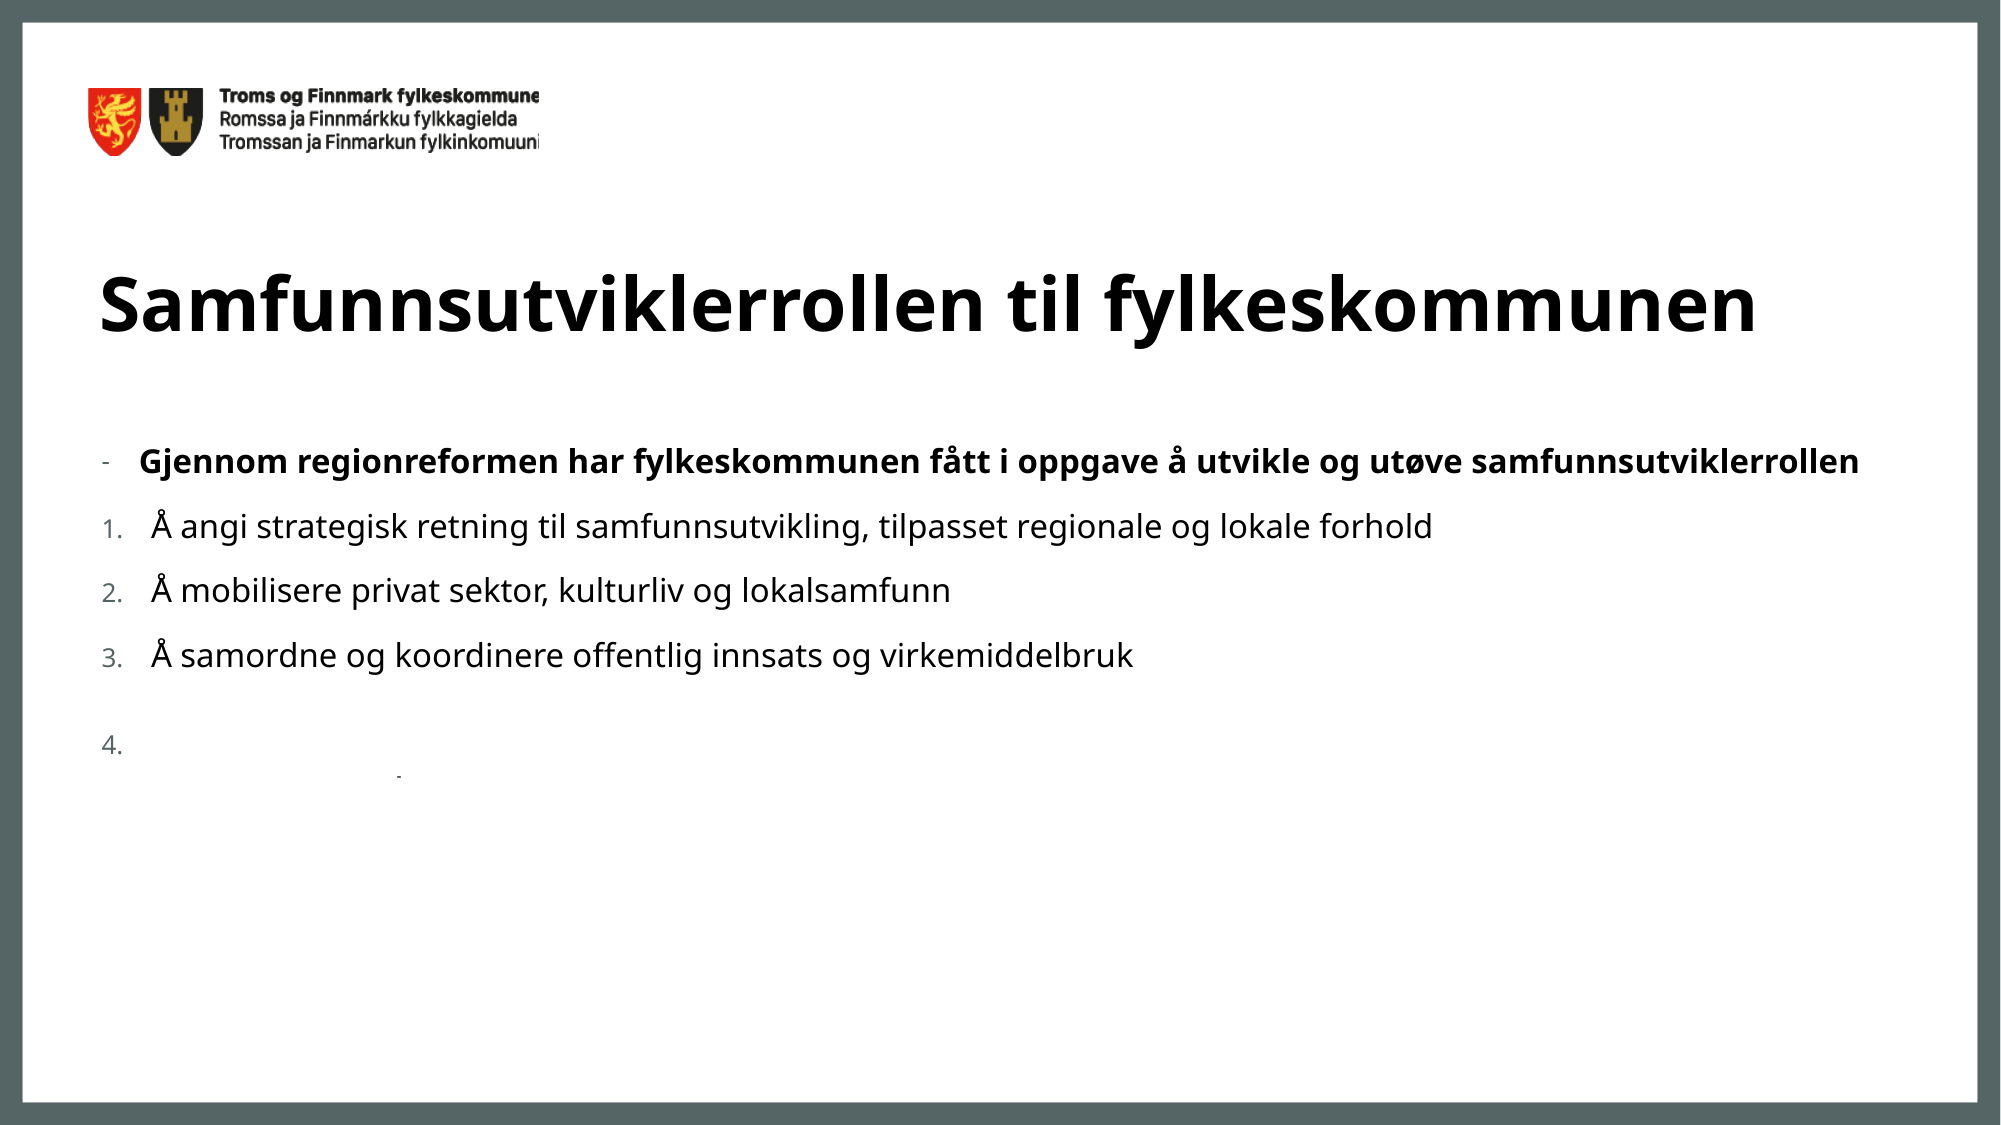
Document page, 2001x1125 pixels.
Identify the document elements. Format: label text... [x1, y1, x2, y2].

title Samfunnsutviklerrollen til fylkeskommunen [84, 257, 1916, 355]
list Gjennom regionreformen har fylkeskommunen fått i oppgave å utvikle og utøve samfunnsutviklerrollen Å angi strategisk retning til samfunnsutvikling, tilpasset regionale og lokale forhold Å mobilisere privat sektor, kulturliv og lokalsamfunn Å samordne og koordinere offentlig innsats og virkemiddelbruk [84, 374, 1916, 1006]
